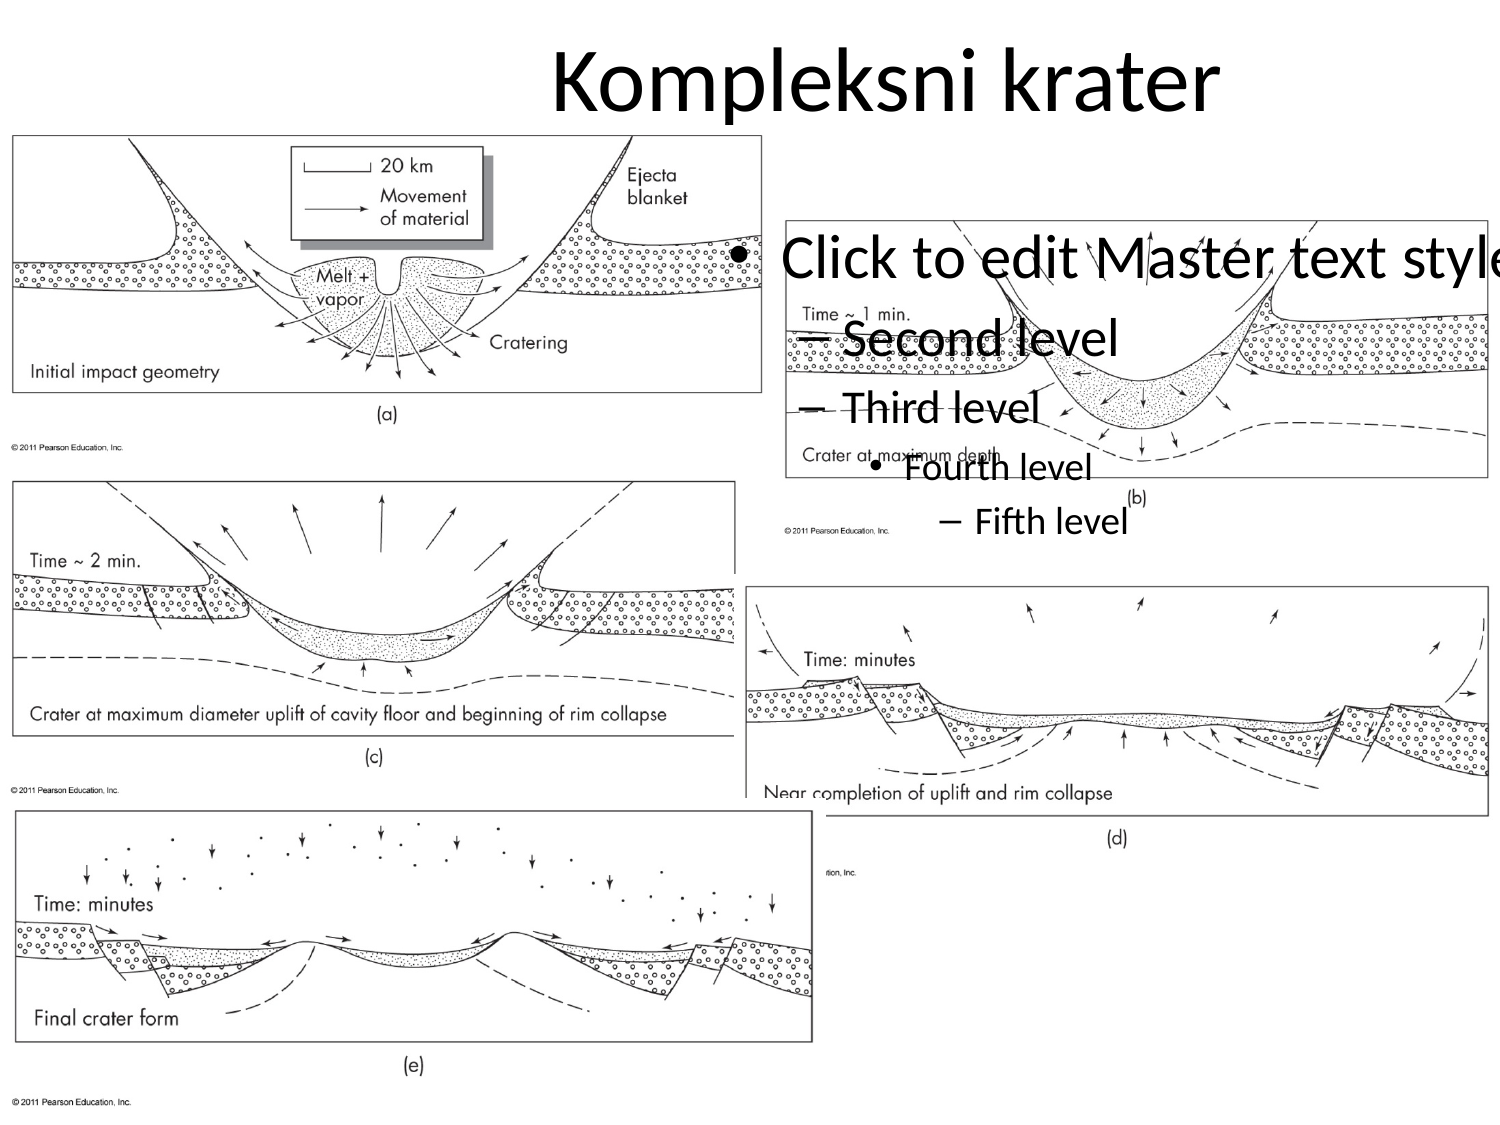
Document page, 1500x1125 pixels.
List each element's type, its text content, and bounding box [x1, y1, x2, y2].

title Kompleksni krater [348, 0, 1427, 149]
picture [0, 125, 1500, 1125]
